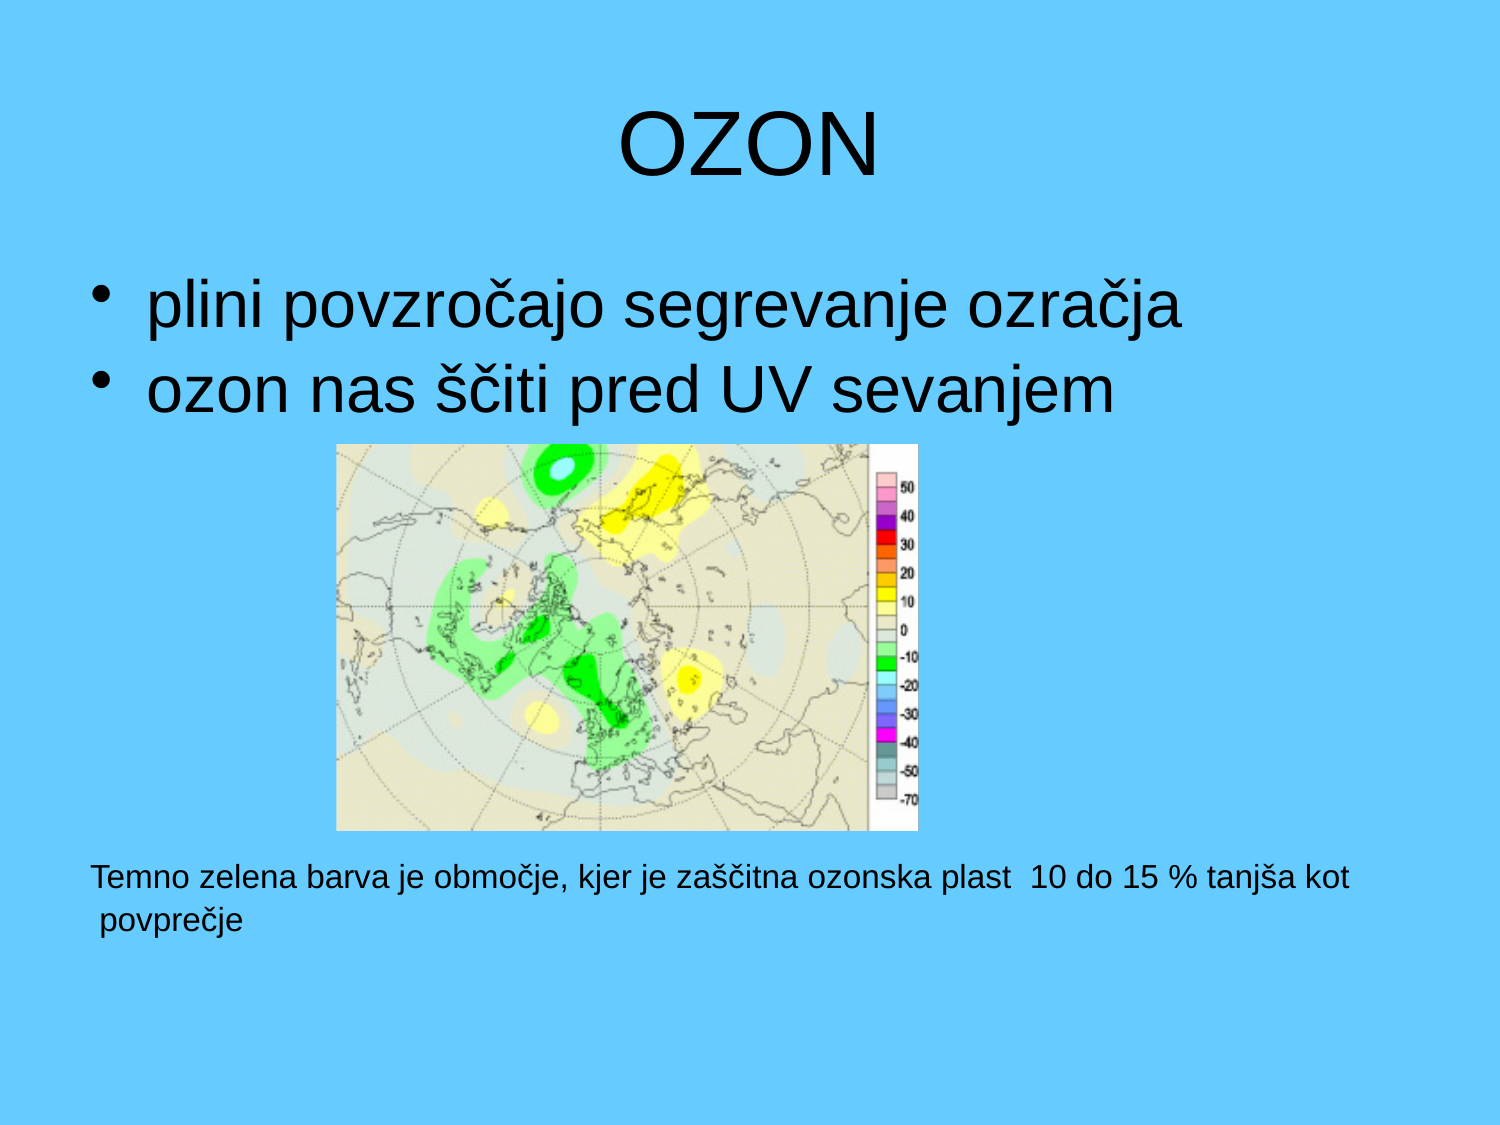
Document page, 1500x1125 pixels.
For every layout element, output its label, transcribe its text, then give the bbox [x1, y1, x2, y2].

list plini povzročajo segrevanje ozračja ozon nas ščiti pred UV sevanjem Temno zelena barva je območje, kjer je zaščitna ozonska plast 10 do 15 % tanjša kot povprečje [75, 262, 1425, 1005]
picture [336, 444, 919, 831]
title OZON [75, 45, 1425, 233]
